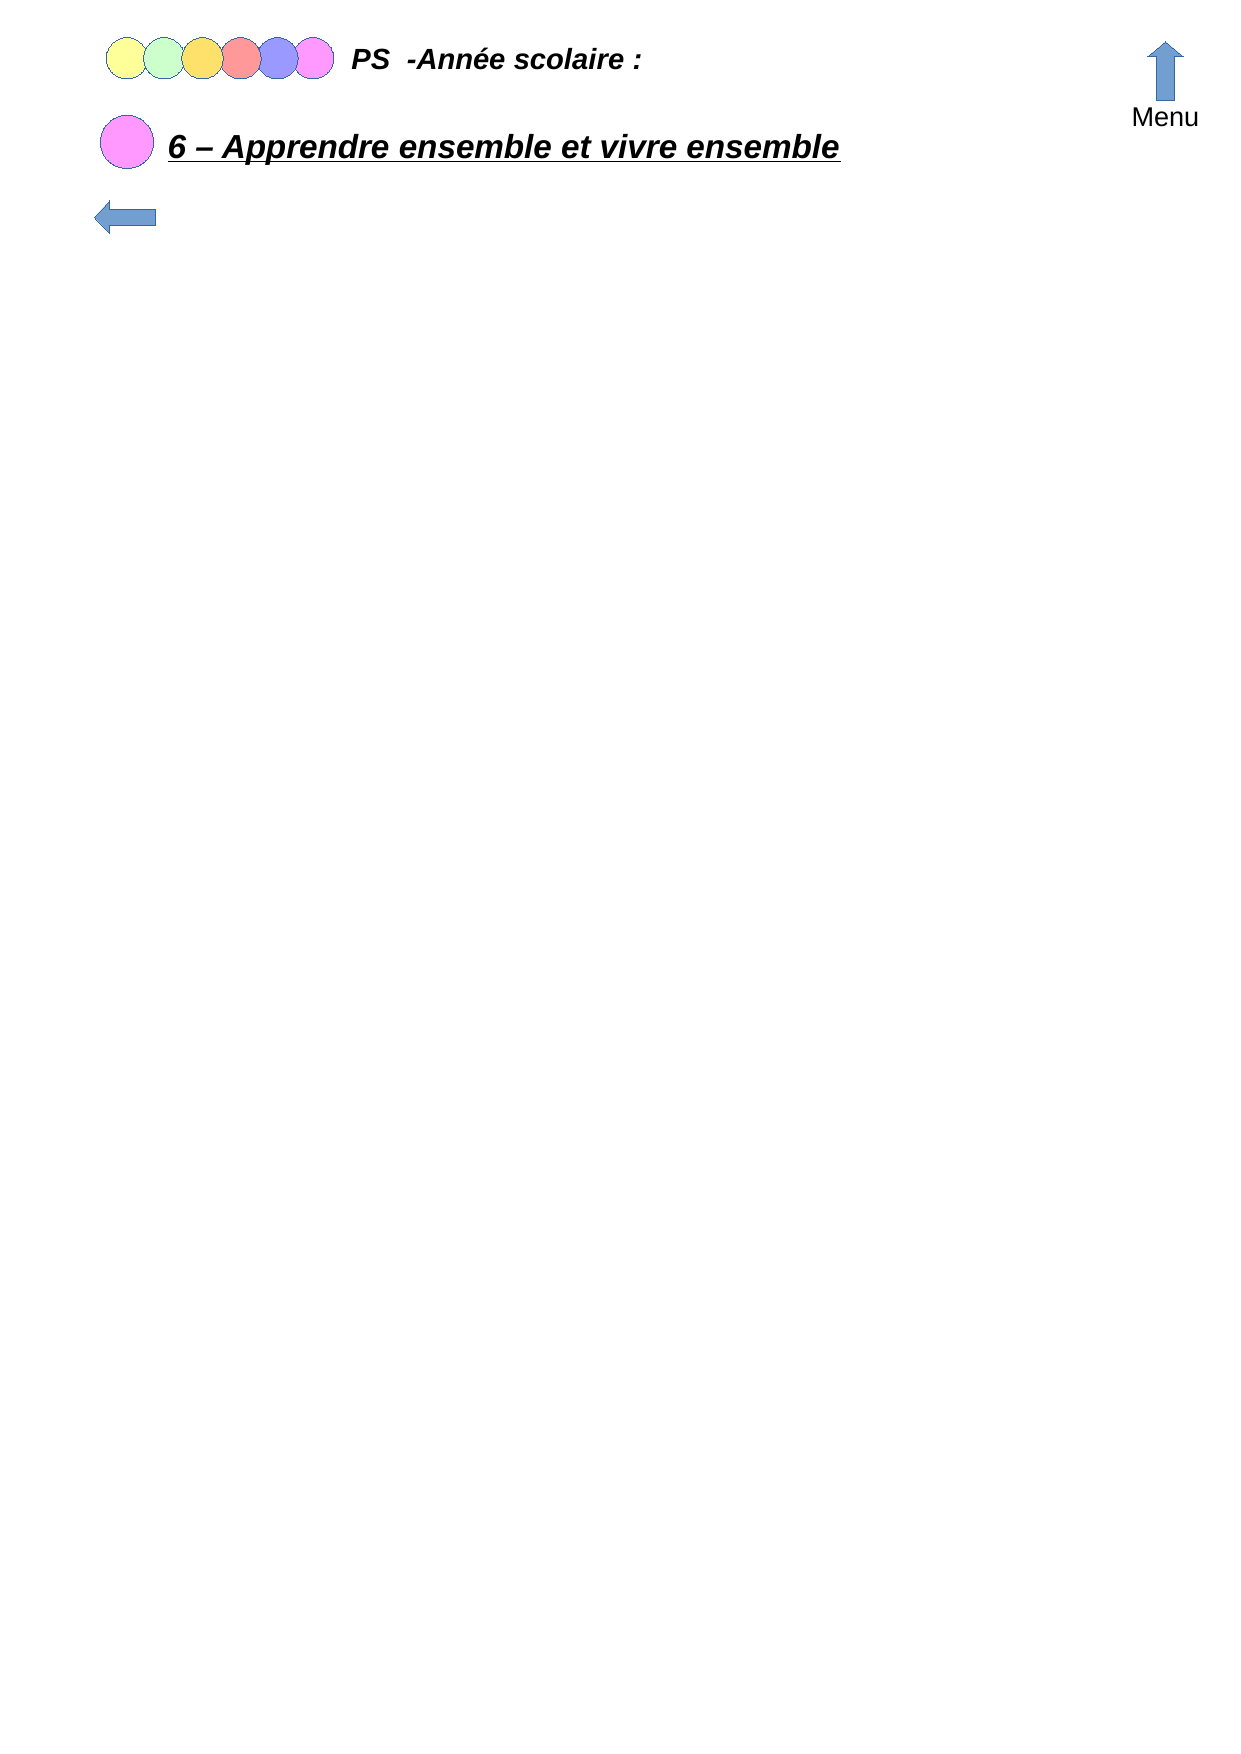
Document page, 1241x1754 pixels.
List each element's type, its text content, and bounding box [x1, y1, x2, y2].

text_box [106, 37, 334, 79]
text_box Menu [1147, 41, 1184, 101]
text_box 6 – Apprendre ensemble et vivre ensemble [143, 121, 1211, 173]
text_box [100, 115, 154, 169]
text_box PS -Année scolaire : [336, 35, 1058, 86]
text_box [94, 200, 156, 234]
